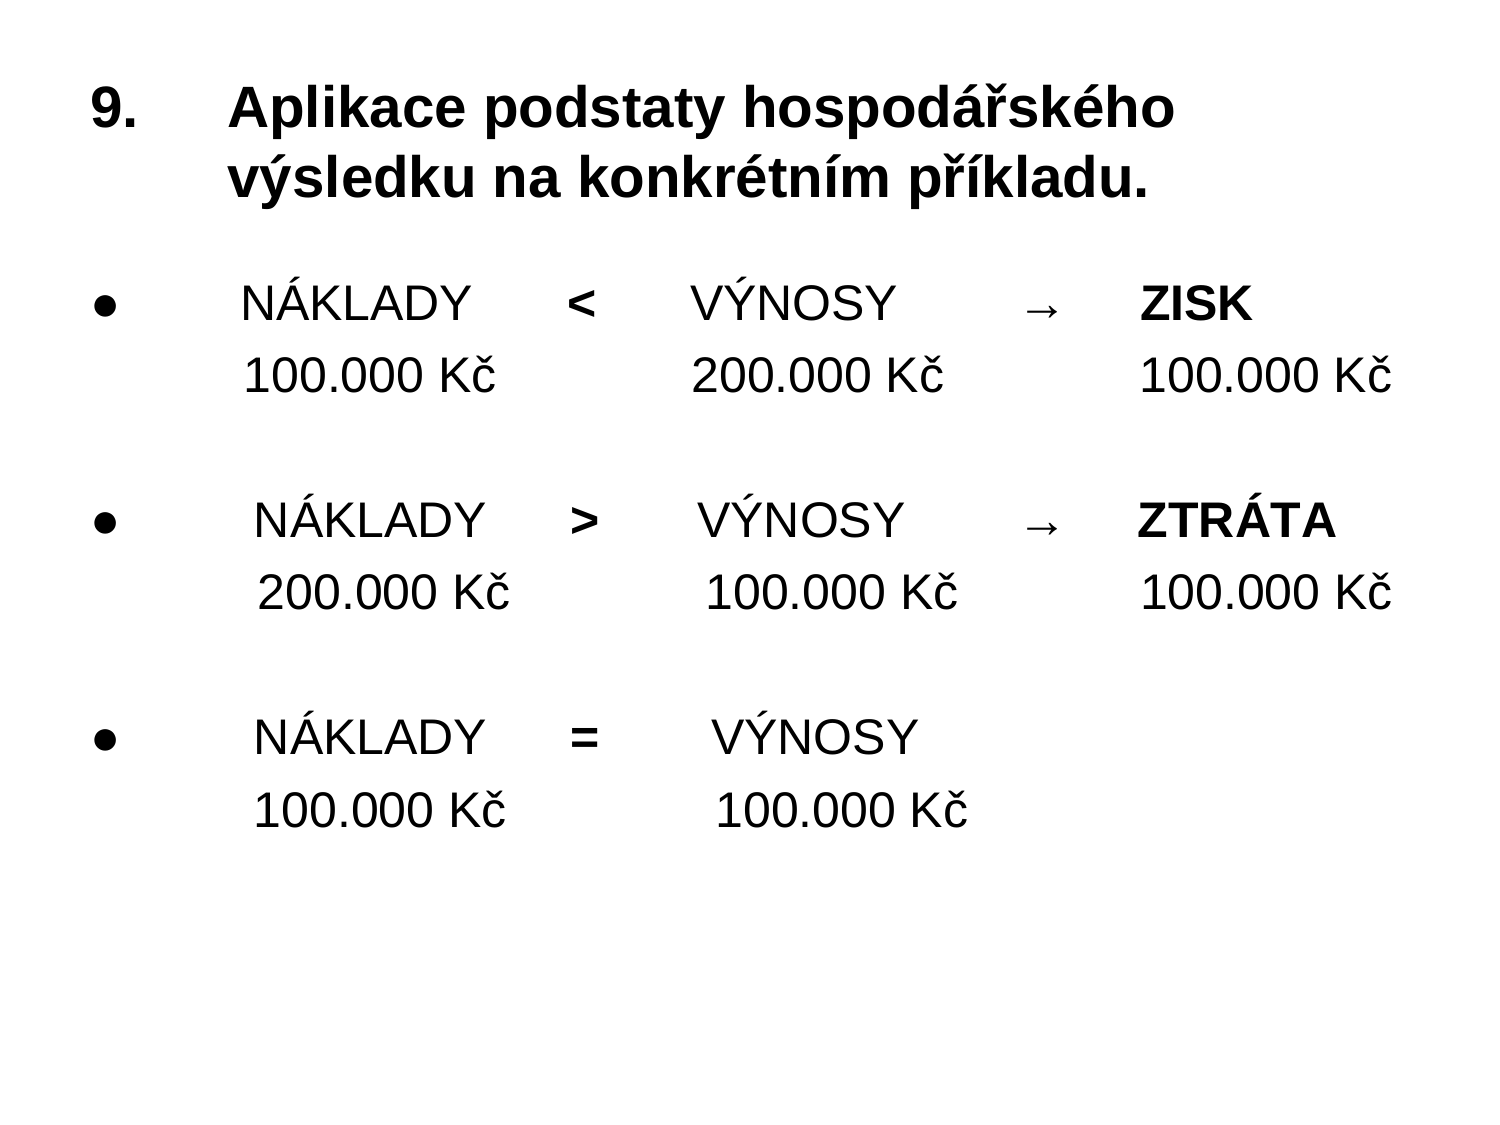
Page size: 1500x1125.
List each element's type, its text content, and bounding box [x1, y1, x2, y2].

title Aplikace podstaty hospodářského výsledku na konkrétním příkladu. [75, 45, 1426, 233]
list ● NÁKLADY < VÝNOSY → ZISK 100.000 Kč 200.000 Kč 100.000 Kč ● NÁKLADY > VÝNOSY → ZTRÁTA 200.000 Kč 100.000 Kč 100.000 Kč ● NÁKLADY = VÝNOSY 100.000 Kč 100.000 Kč [75, 262, 1426, 1006]
